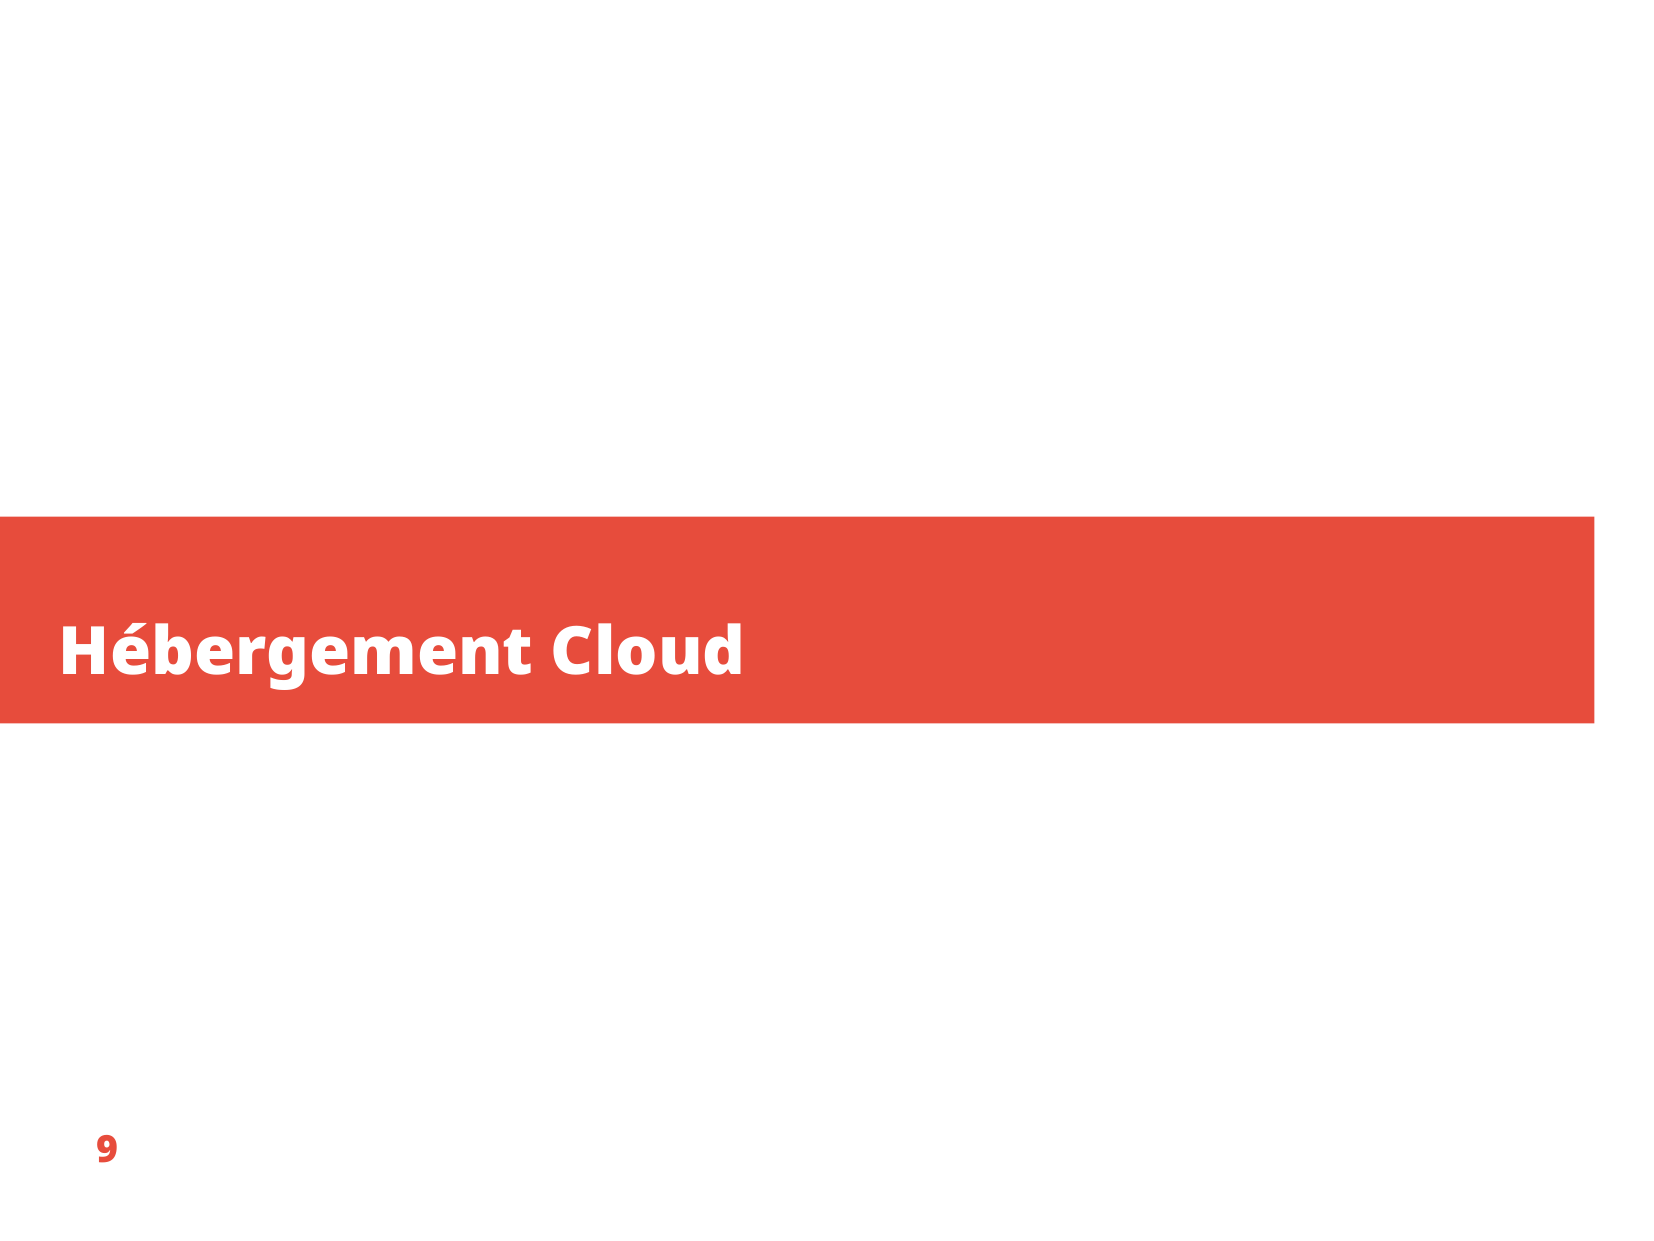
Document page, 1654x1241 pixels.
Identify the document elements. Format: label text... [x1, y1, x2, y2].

title Hébergement Cloud [59, 546, 1595, 694]
